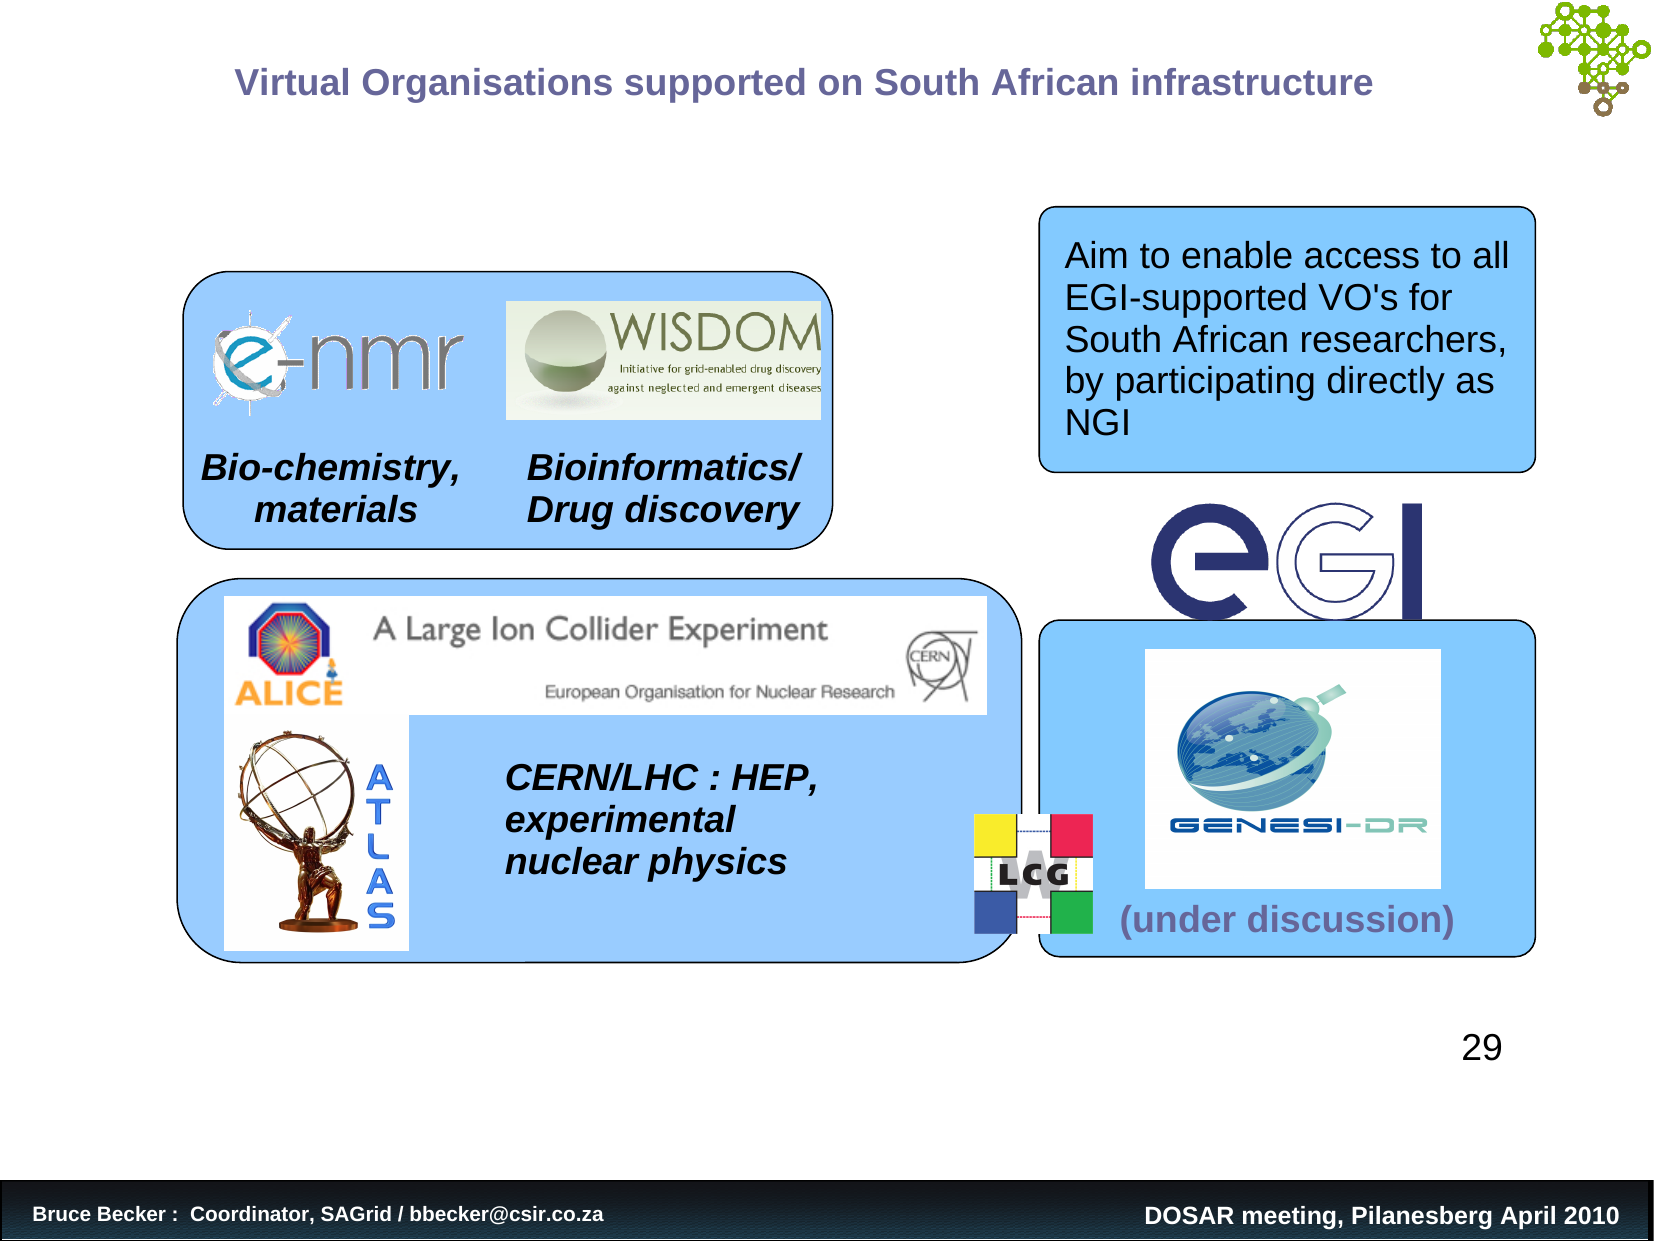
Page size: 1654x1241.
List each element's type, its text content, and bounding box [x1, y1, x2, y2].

picture [1145, 649, 1441, 889]
picture [208, 301, 464, 420]
picture [1151, 502, 1422, 621]
text_box Aim to enable access to all EGI-supported VO's for South African researchers, by participating directly as NGI [1039, 206, 1536, 473]
title Virtual Organisations supported on South African infrastructure [234, 27, 1595, 181]
picture [974, 814, 1093, 934]
text_box Bio-chemistry, materials [185, 439, 487, 539]
picture [506, 301, 821, 420]
text_box [1039, 620, 1536, 957]
text_box [183, 271, 833, 550]
picture [0, 1180, 1654, 1241]
text_box Bioinformatics/ Drug discovery [512, 439, 815, 539]
picture [1534, 0, 1654, 119]
picture [224, 596, 987, 951]
text_box (under discussion) [1104, 897, 1471, 940]
text_box CERN/LHC : HEP, experimental nuclear physics [490, 749, 857, 891]
text_box [177, 578, 1022, 963]
